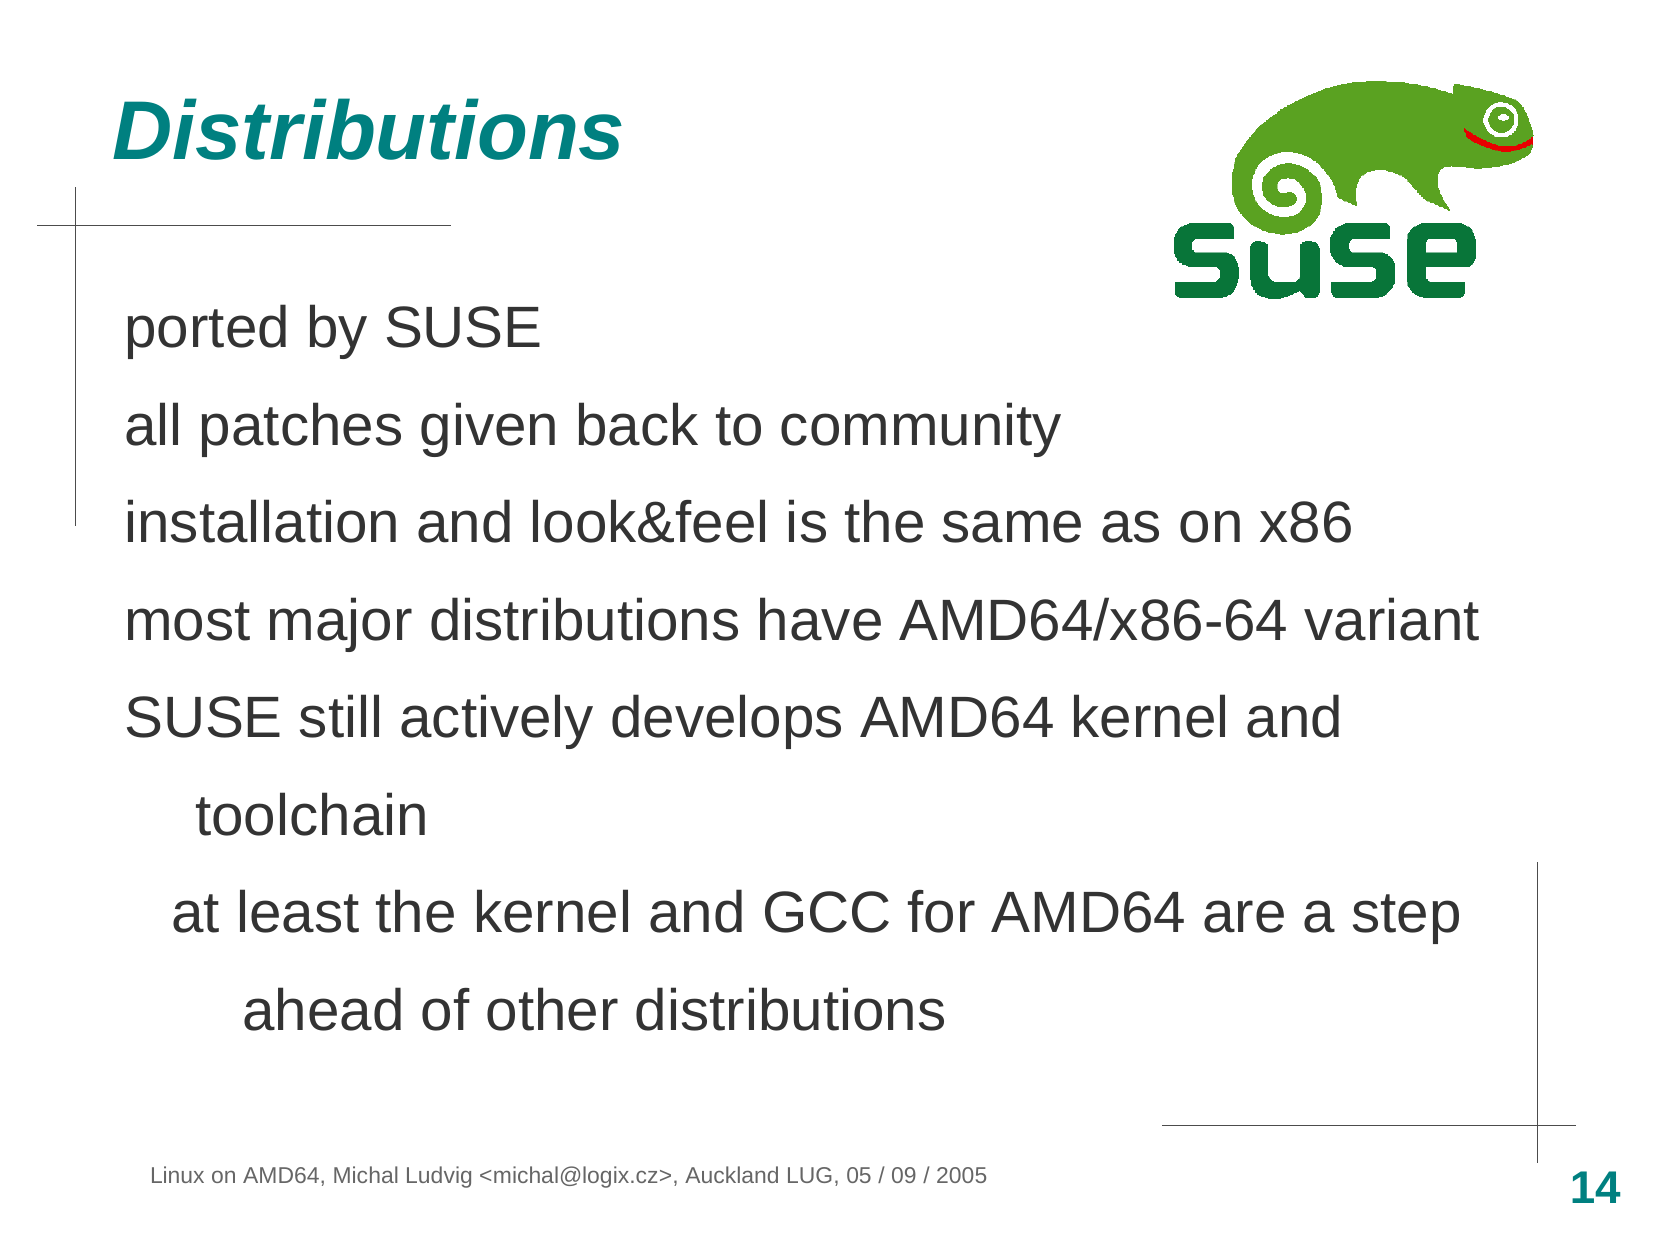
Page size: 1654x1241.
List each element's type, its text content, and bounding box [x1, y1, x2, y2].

title Distributions [112, 37, 1426, 226]
list ported by SUSE all patches given back to community installation and look&feel is the same as on x86 most major distributions have AMD64/x86-64 variant SUSE still actively develops AMD64 kernel and toolchain at least the kernel and GCC for AMD64 are a step ahead of other distributions [112, 262, 1569, 1088]
picture [1169, 74, 1538, 303]
